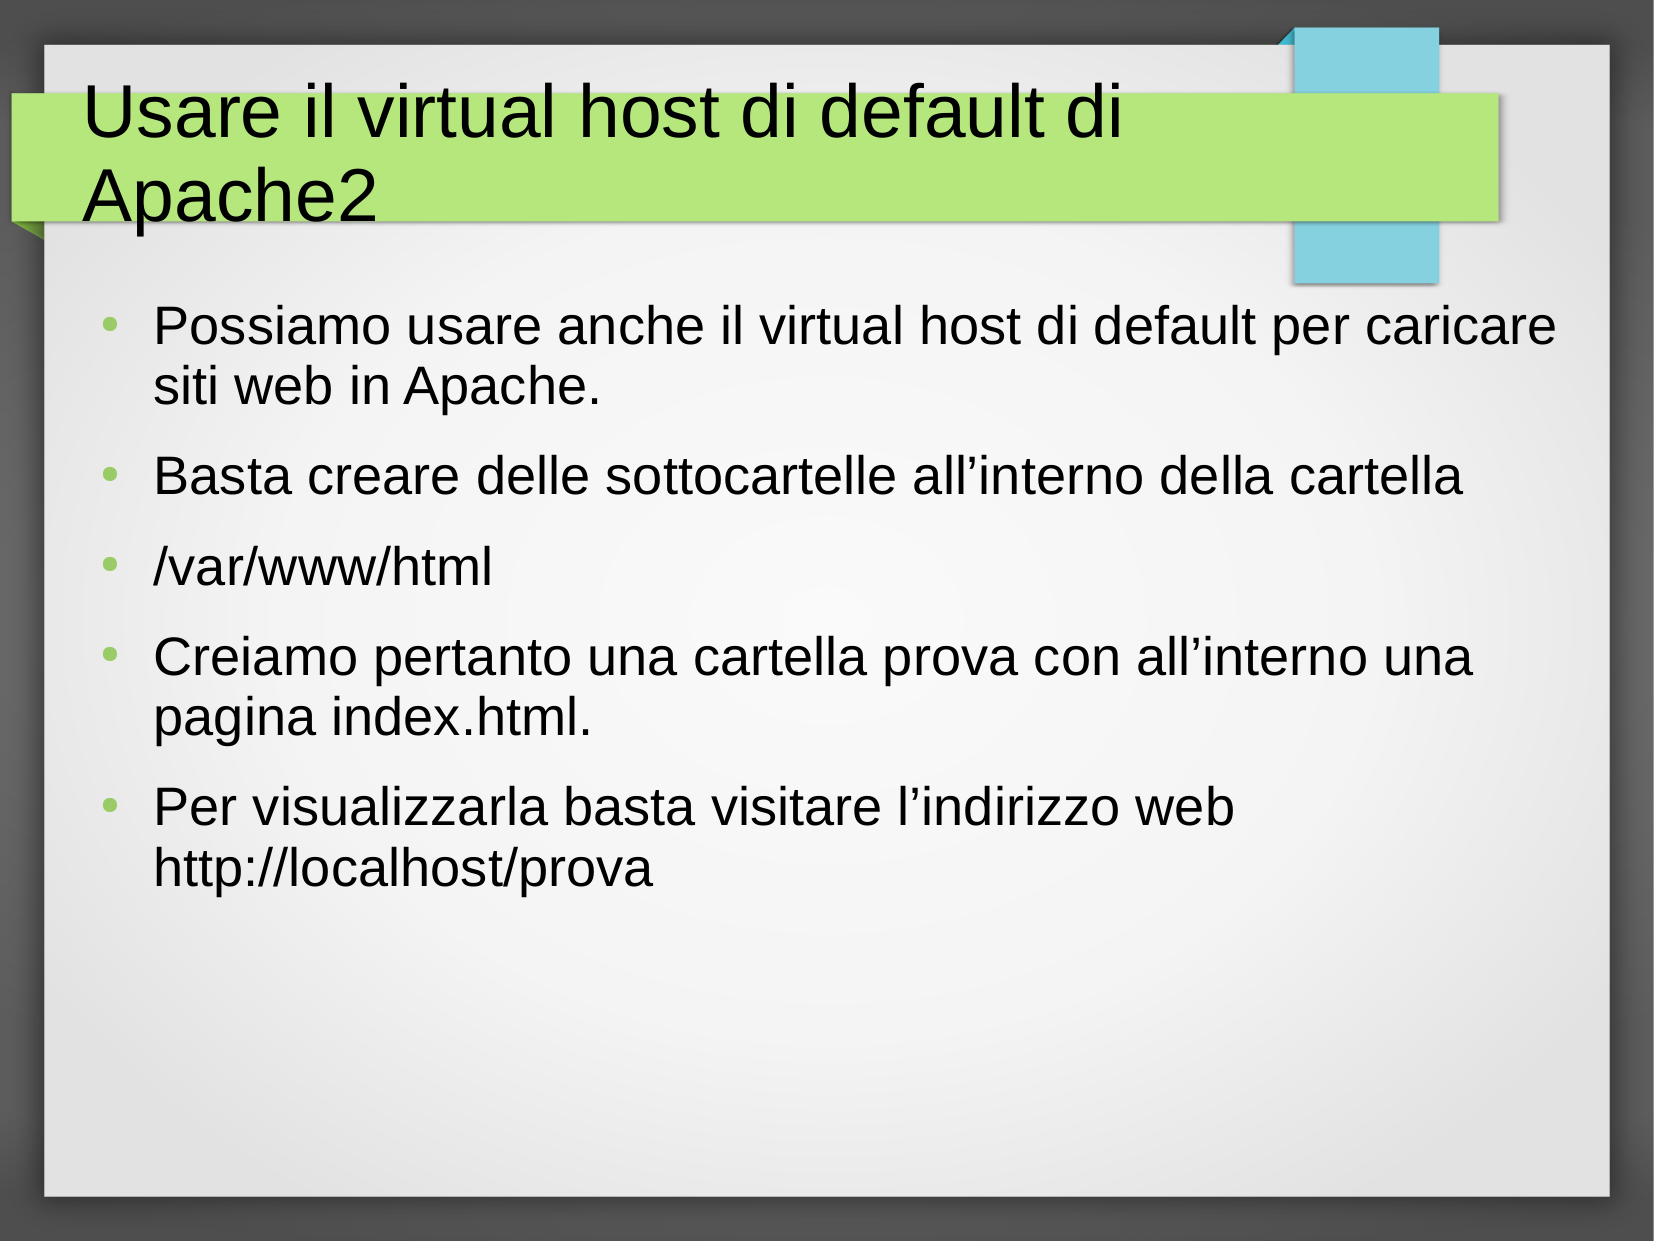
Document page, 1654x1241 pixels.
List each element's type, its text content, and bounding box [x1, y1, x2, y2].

title Usare il virtual host di default di Apache2 [82, 69, 1264, 238]
picture [0, 0, 1654, 1241]
list Possiamo usare anche il virtual host di default per caricare siti web in Apache. Basta creare delle sottocartelle all’interno della cartella /var/www/html Creiamo pertanto una cartella prova con all’interno una pagina index.html. Per visualizzarla basta visitare l’indirizzo web http://localhost/prova [82, 295, 1571, 1015]
